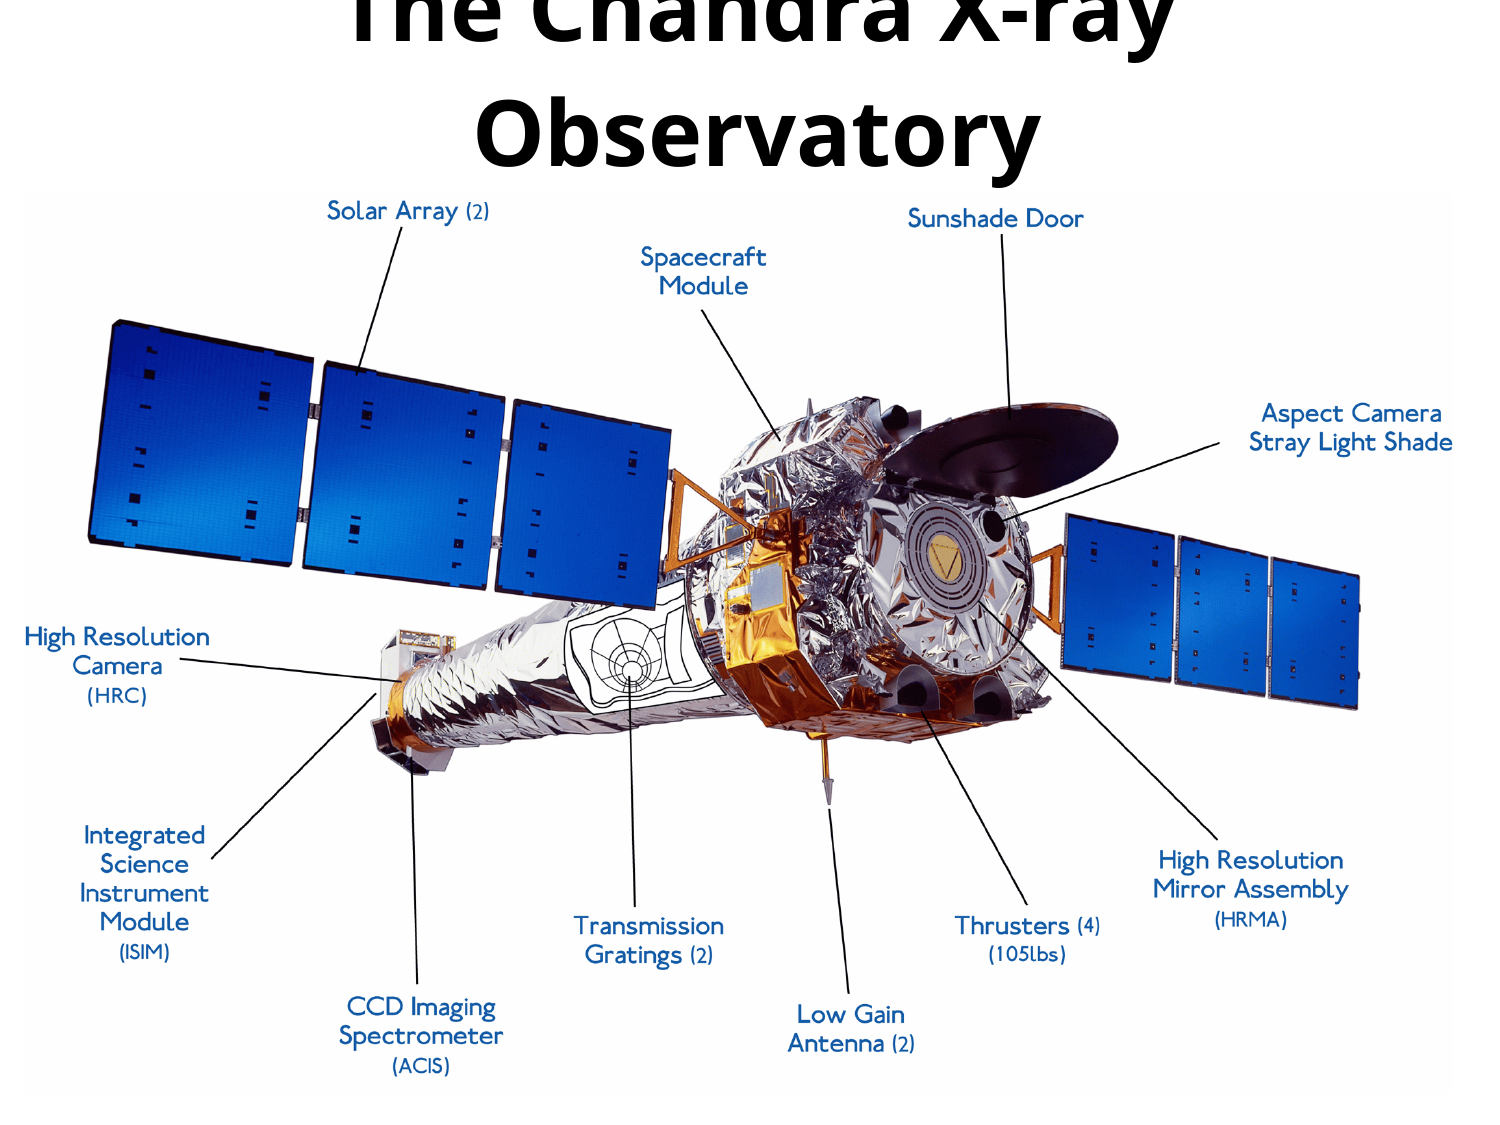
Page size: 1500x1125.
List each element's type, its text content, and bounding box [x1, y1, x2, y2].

picture [24, 193, 1453, 1094]
title The Chandra X-ray Observatory [45, 14, 1471, 122]
